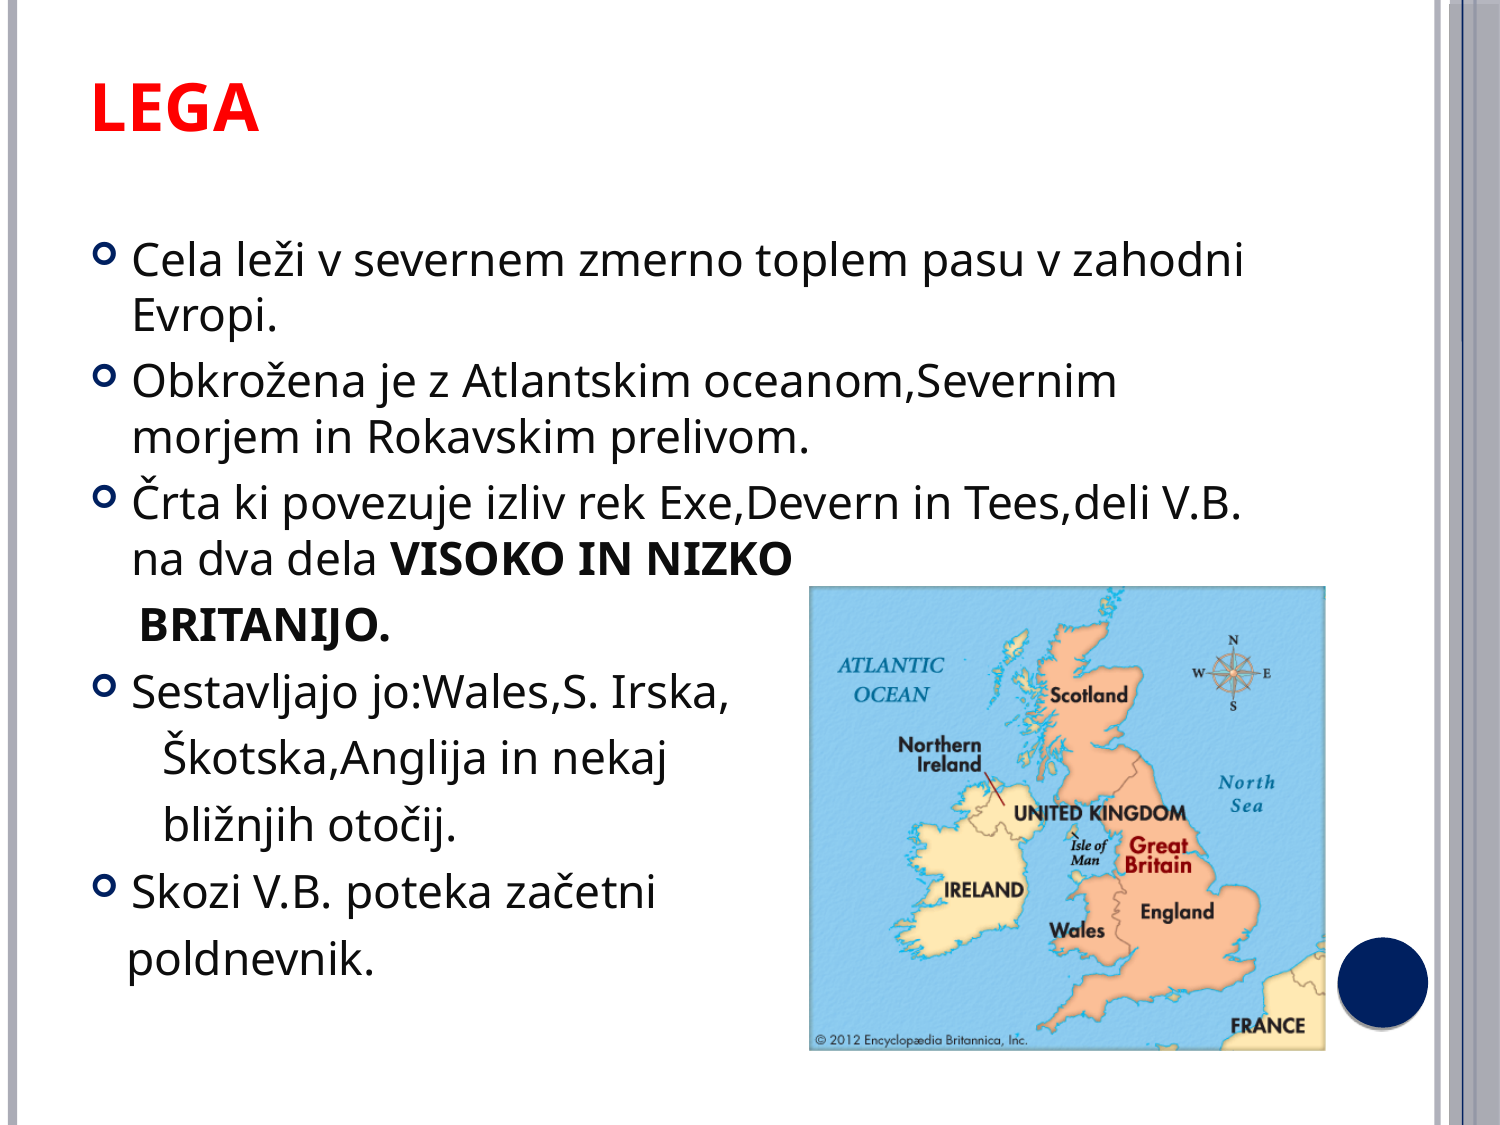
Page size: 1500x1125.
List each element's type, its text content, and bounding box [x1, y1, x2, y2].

title lega [75, 45, 1300, 153]
list Cela leži v severnem zmerno toplem pasu v zahodni Evropi. Obkrožena je z Atlantskim oceanom,Severnim morjem in Rokavskim prelivom. Črta ki povezuje izliv rek Exe,Devern in Tees,deli V.B. na dva dela VISOKO IN NIZKO BRITANIJO. Sestavljajo jo:Wales,S. Irska, Škotska,Anglija in nekaj bližnjih otočij. Skozi V.B. poteka začetni poldnevnik. [75, 222, 1300, 1062]
picture [808, 585, 1326, 1052]
